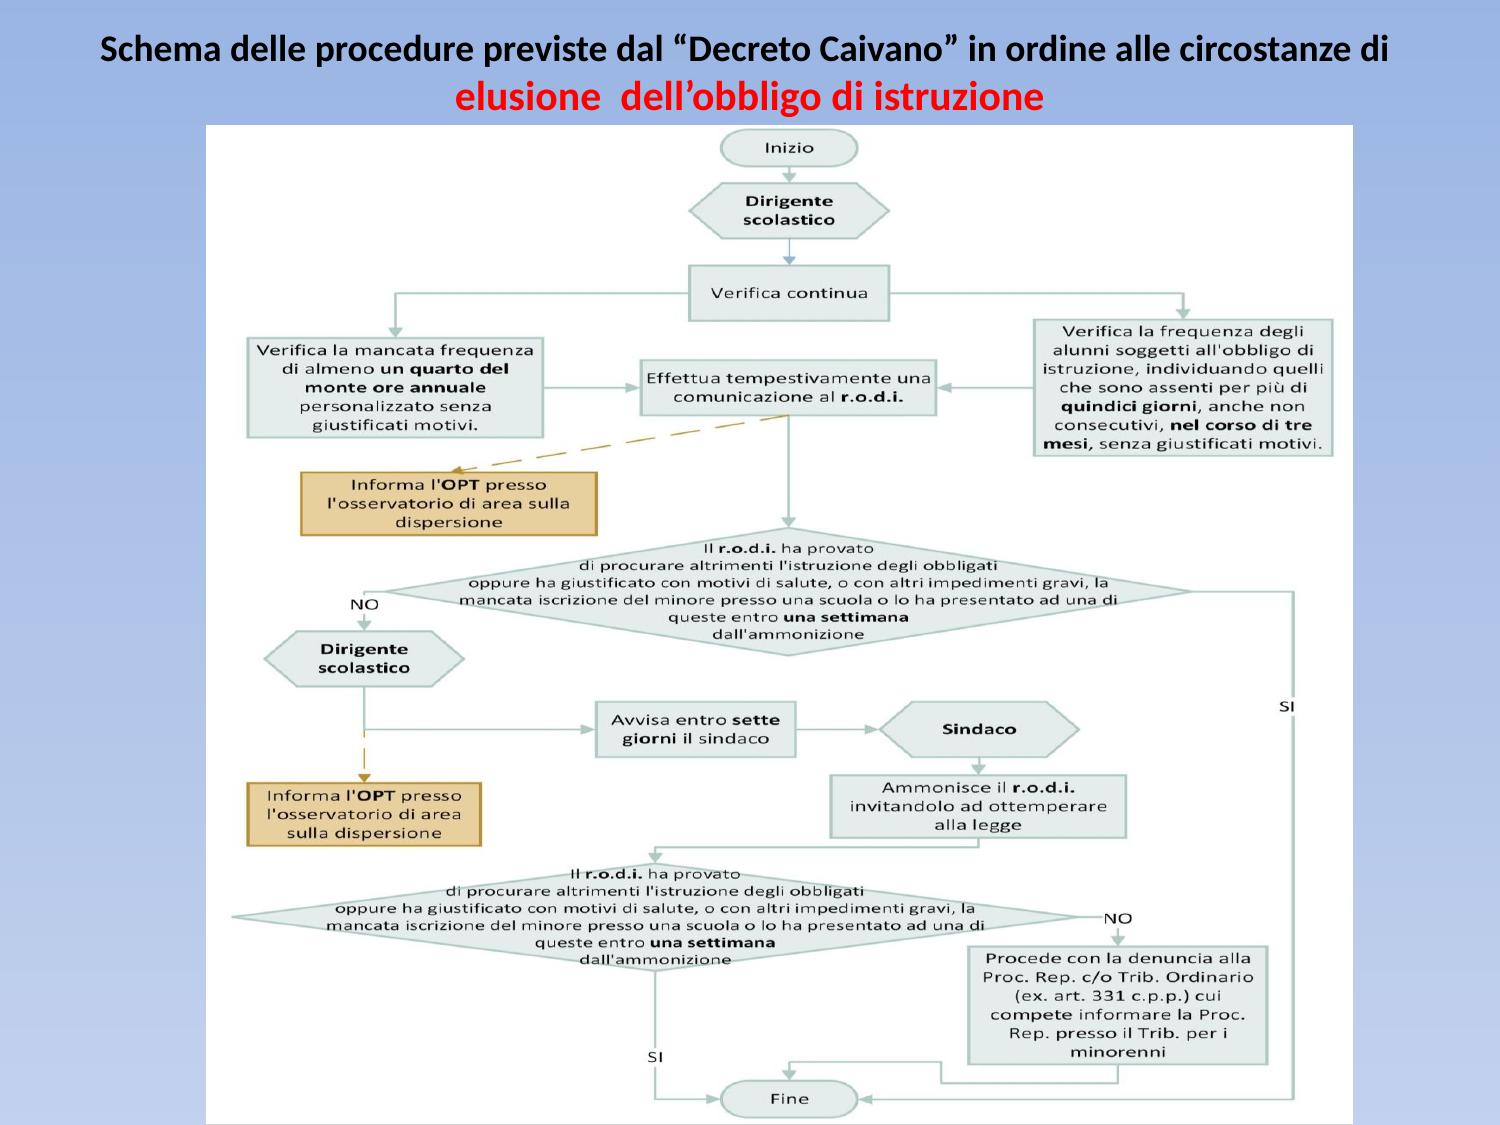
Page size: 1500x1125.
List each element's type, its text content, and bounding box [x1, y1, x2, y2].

title Schema delle procedure previste dal “Decreto Caivano” in ordine alle circostanze di elusione dell’obbligo di istruzione [0, 0, 1500, 166]
picture [206, 125, 1353, 1125]
